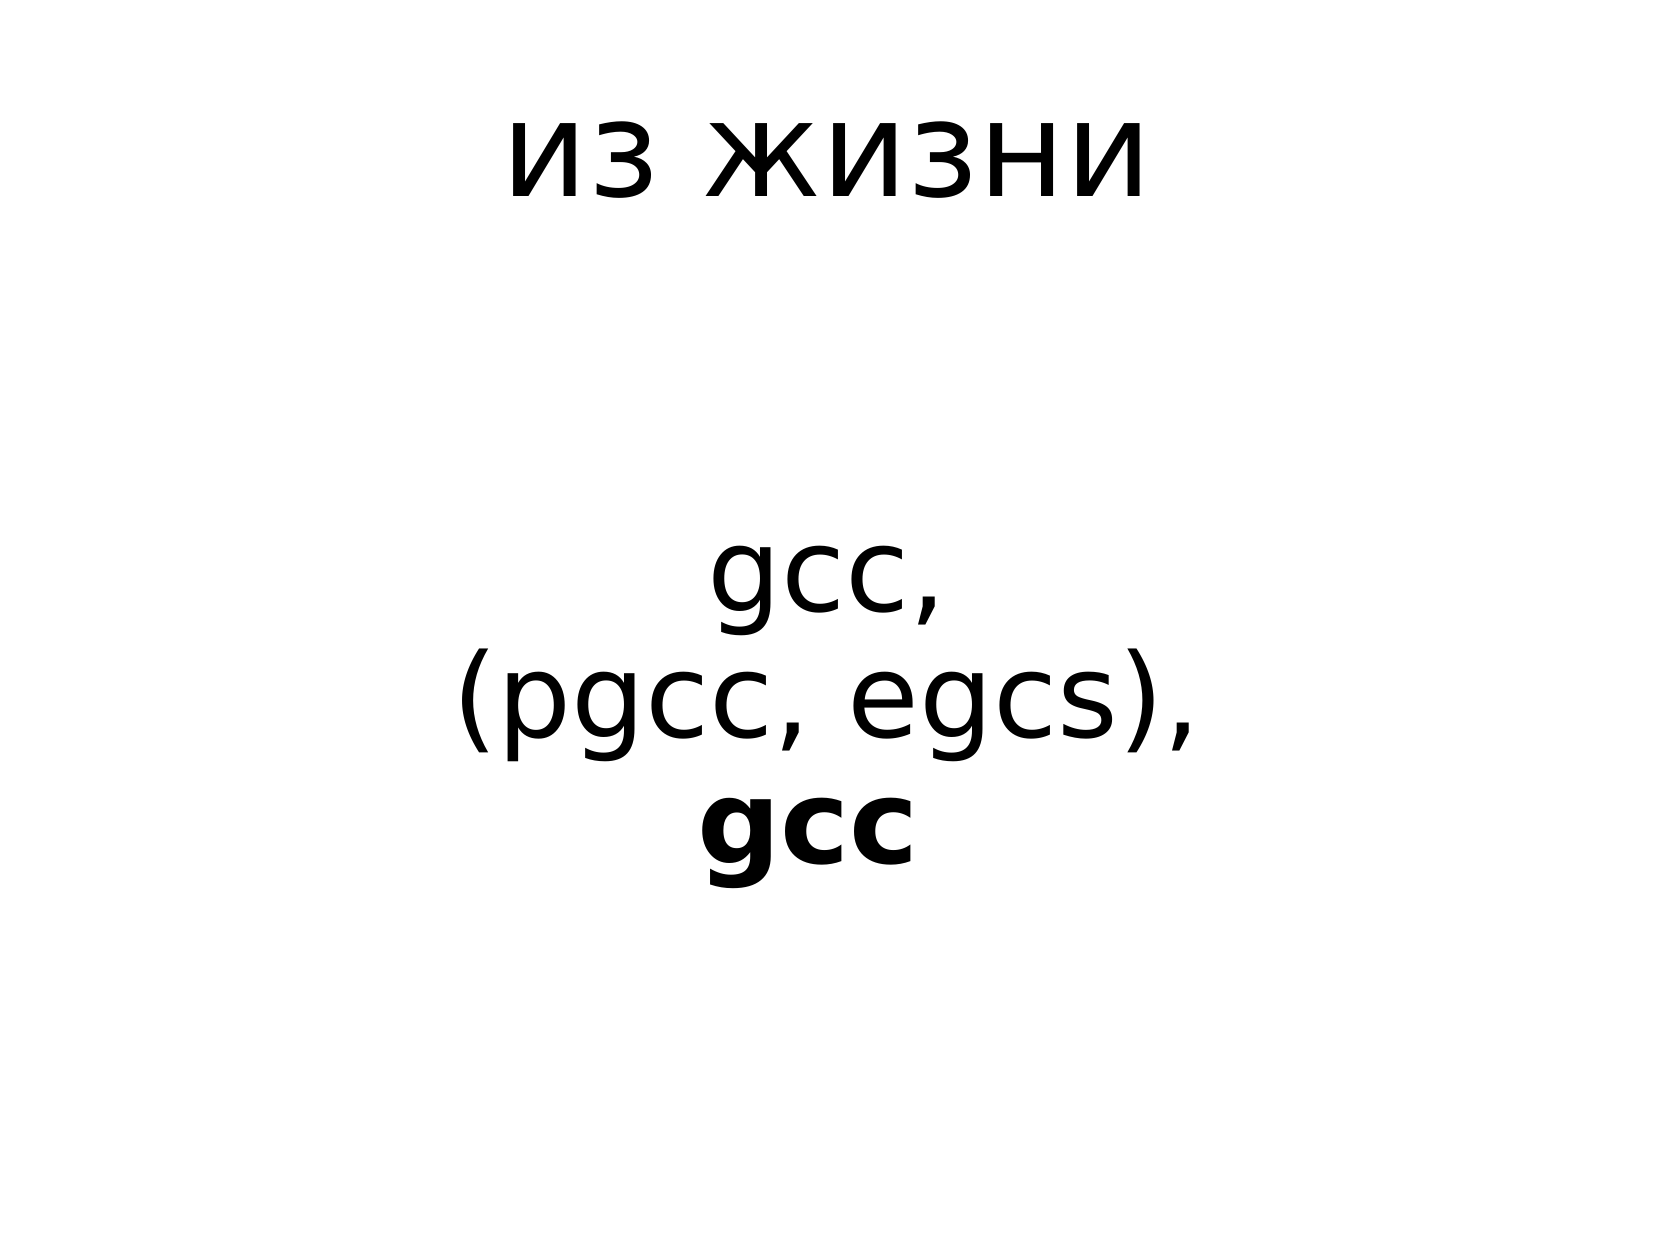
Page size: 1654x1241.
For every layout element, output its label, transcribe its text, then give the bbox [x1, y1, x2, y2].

subtitle gcc, (pgcc, egcs), gcc, [82, 290, 1571, 1109]
title из жизни [82, 49, 1571, 257]
